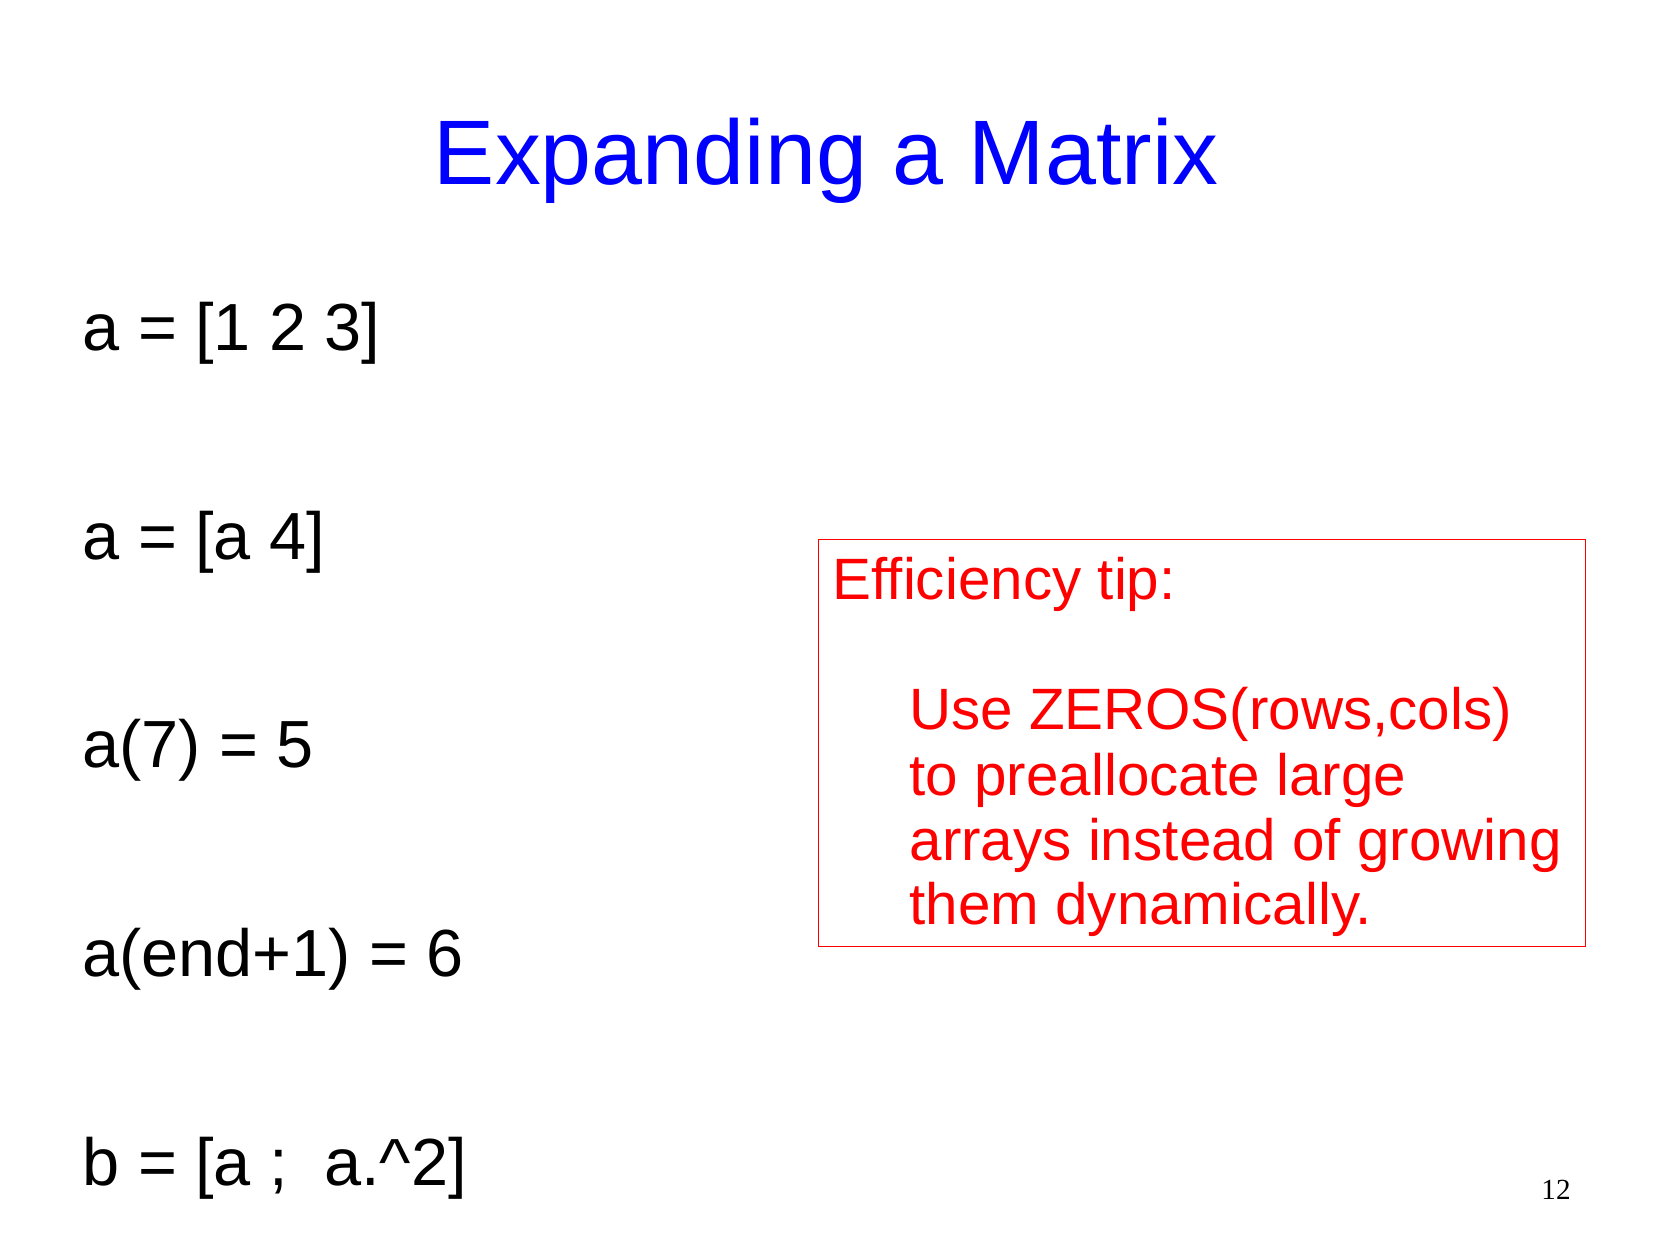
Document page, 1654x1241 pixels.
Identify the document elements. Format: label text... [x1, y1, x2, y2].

list a = [1 2 3] a = [a 4] a(7) = 5 a(end+1) = 6 b = [a ; a.^2] [82, 290, 1571, 1200]
title Expanding a Matrix [82, 49, 1571, 257]
text_box Efficiency tip: Use ZEROS(rows,cols) to preallocate large arrays instead of growing them dynamically. [818, 539, 1586, 947]
